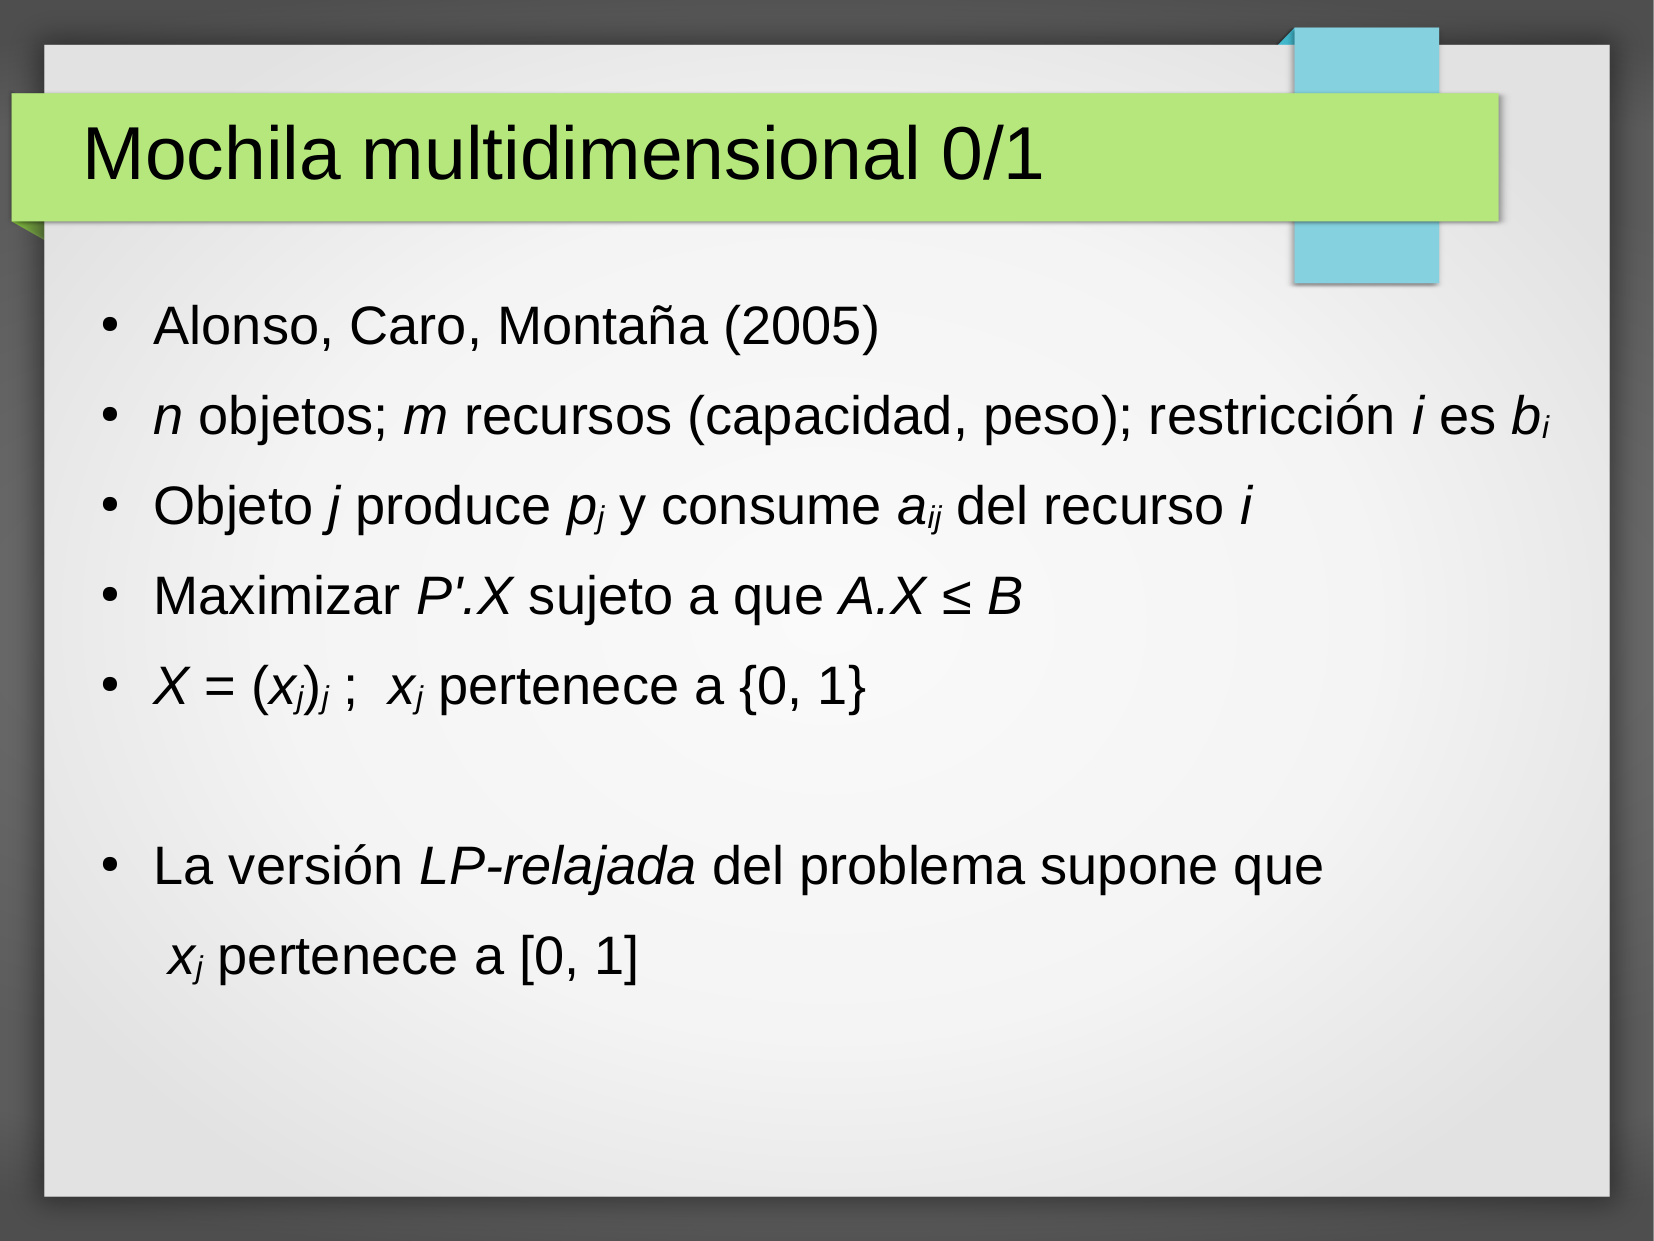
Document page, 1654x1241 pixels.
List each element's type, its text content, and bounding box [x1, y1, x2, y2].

list Alonso, Caro, Montaña (2005) n objetos; m recursos (capacidad, peso); restricción i es bi Objeto j produce pj y consume aij del recurso i Maximizar P'.X sujeto a que A.X ≤ B X = (xj)j ; xj pertenece a {0, 1} La versión LP-relajada del problema supone que xj pertenece a [0, 1] [82, 295, 1571, 1015]
picture [0, 0, 1654, 1241]
title Mochila multidimensional 0/1 [82, 94, 1264, 213]
